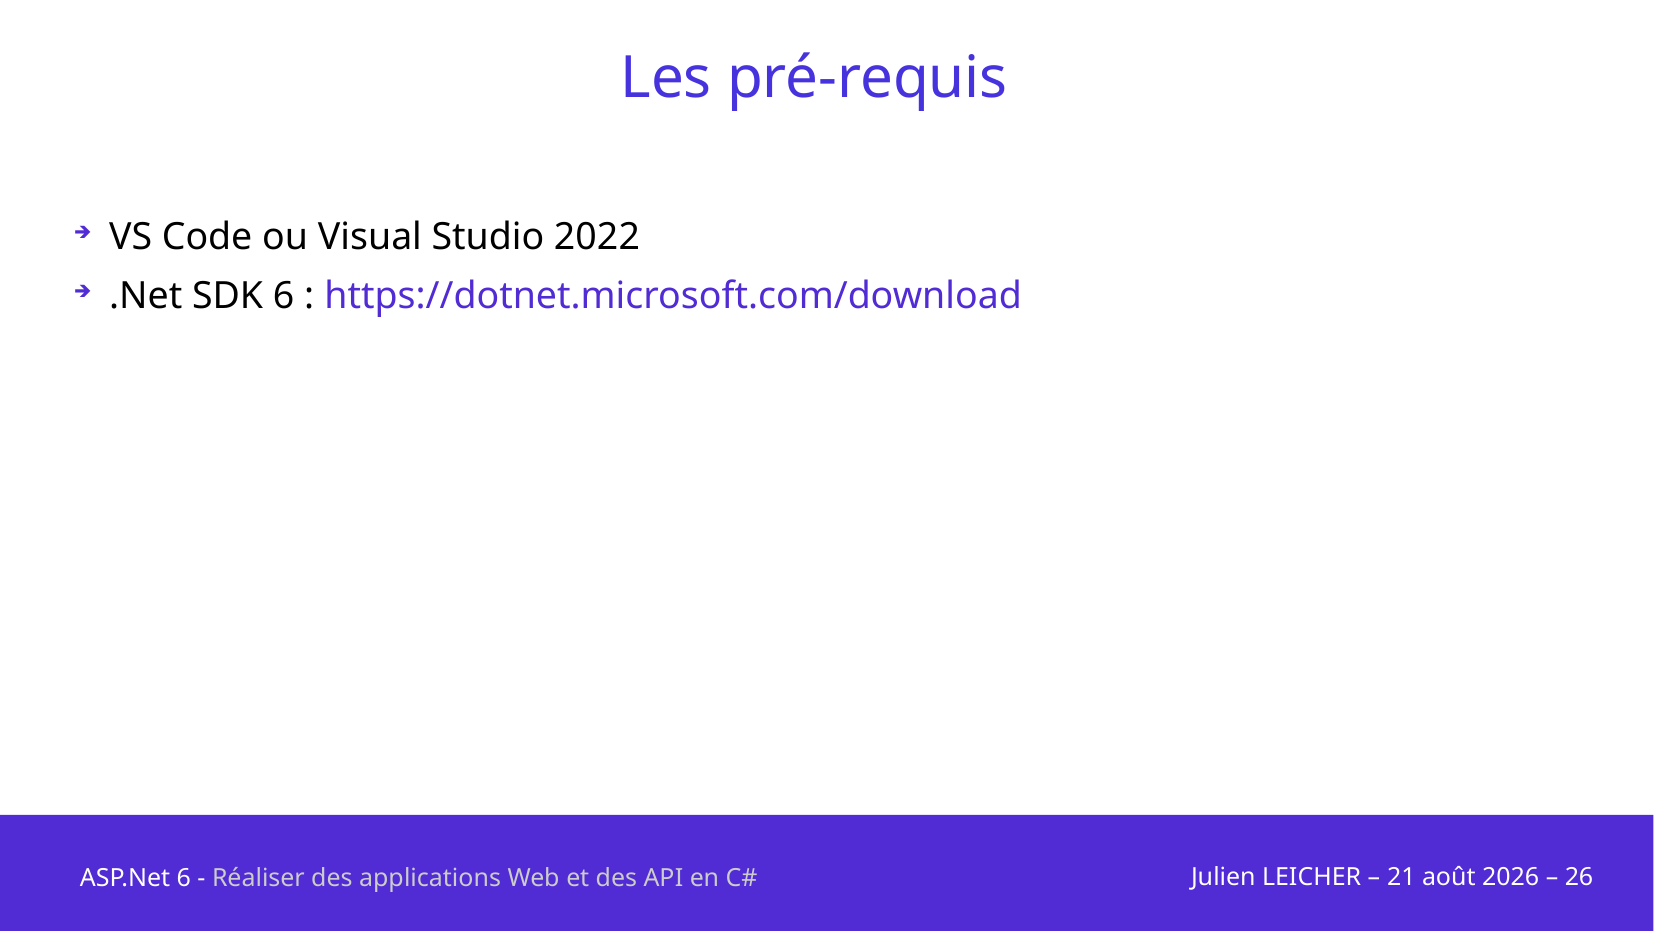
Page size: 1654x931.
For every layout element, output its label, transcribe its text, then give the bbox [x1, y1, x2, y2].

text_box VS Code ou Visual Studio 2022 .Net SDK 6 : https://dotnet.microsoft.com/download [59, 194, 1595, 678]
text_box ASP.Net 6 - Réaliser des applications Web et des API en C# [64, 852, 798, 898]
text_box Les pré-requis [605, 27, 1048, 113]
text_box Julien LEICHER – 28 févr. 2022 – <numéro> [0, 814, 1654, 931]
